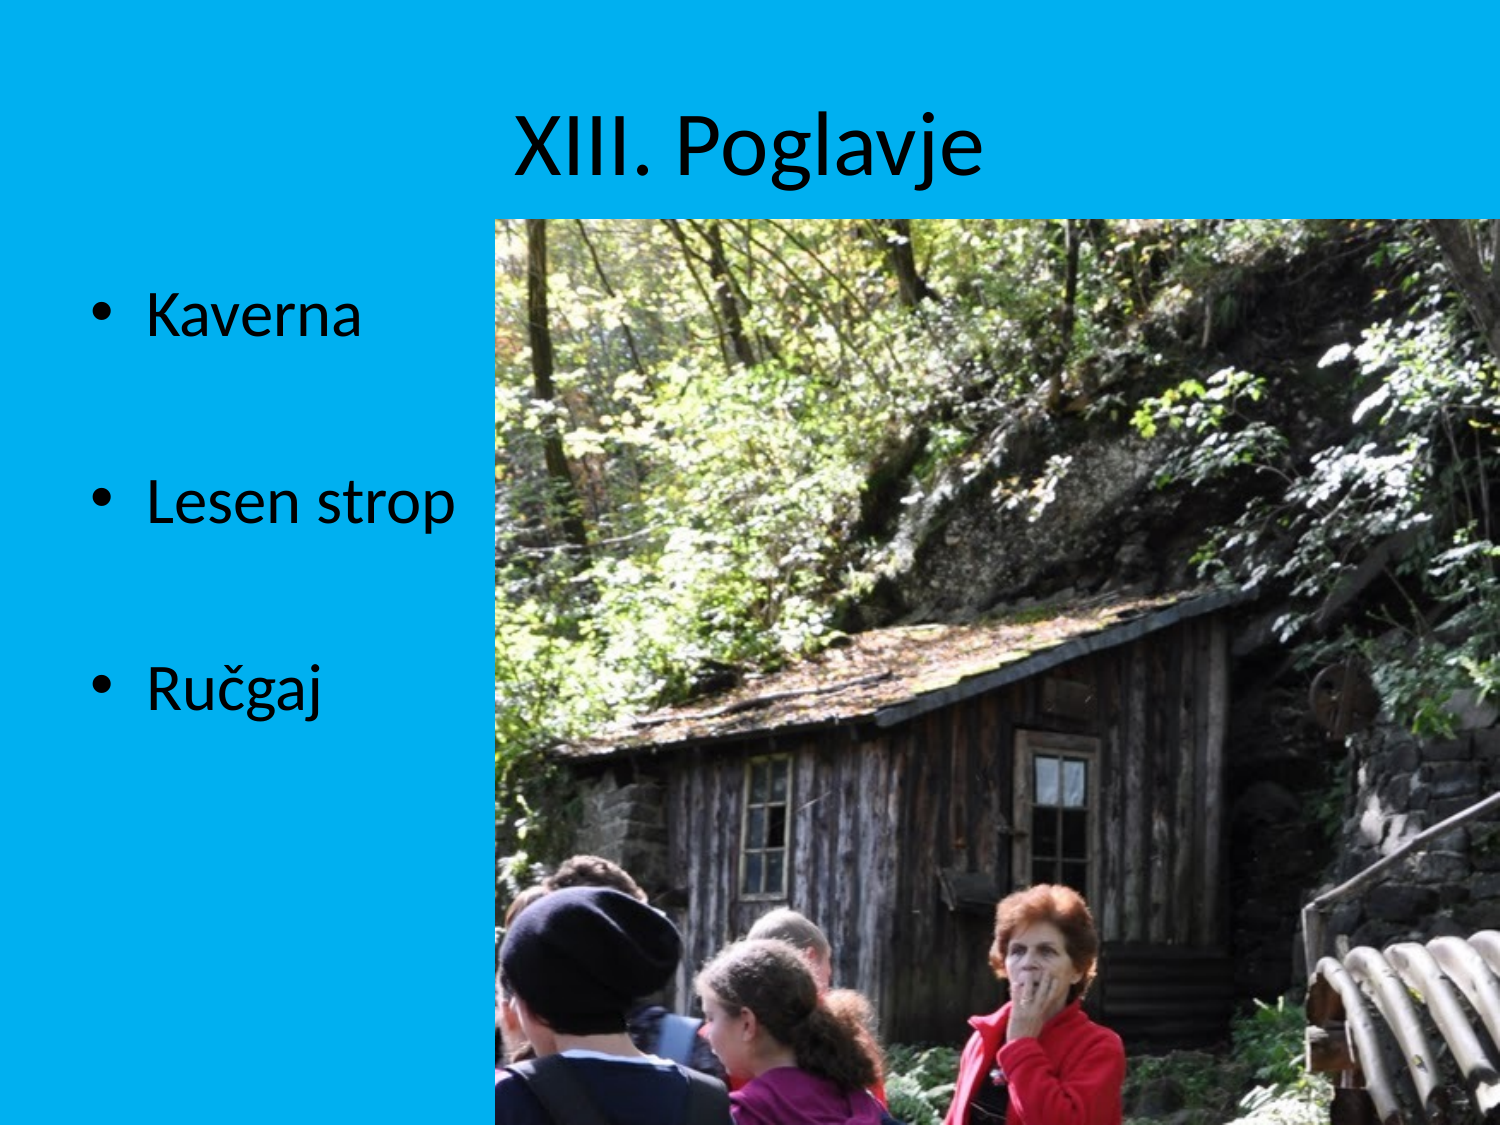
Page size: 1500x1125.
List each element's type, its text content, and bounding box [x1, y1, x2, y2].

picture [496, 220, 1500, 1125]
title XIII. Poglavje [75, 45, 1425, 233]
list Kaverna Lesen strop Ručgaj [75, 262, 495, 1005]
